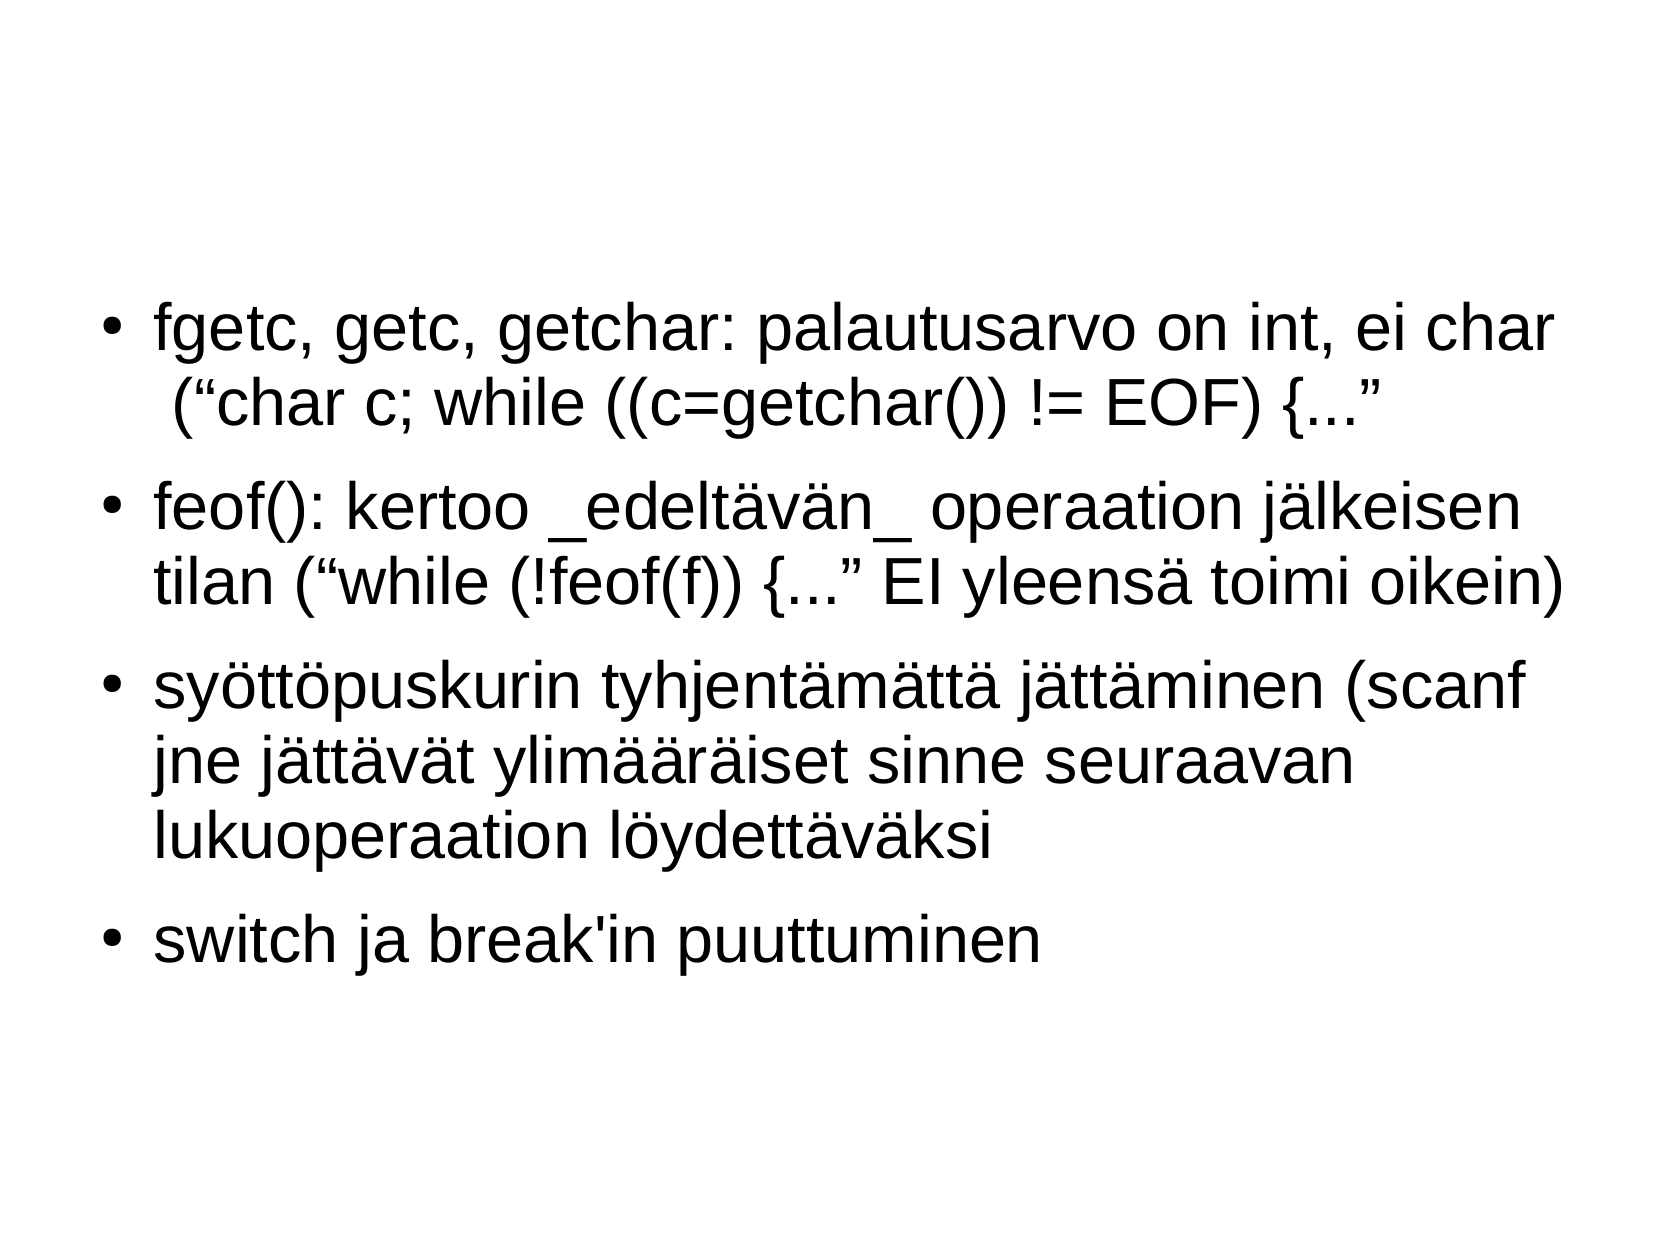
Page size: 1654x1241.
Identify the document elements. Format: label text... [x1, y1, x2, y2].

list fgetc, getc, getchar: palautusarvo on int, ei char (“char c; while ((c=getchar()) != EOF) {...” feof(): kertoo _edeltävän_ operaation jälkeisen tilan (“while (!feof(f)) {...” EI yleensä toimi oikein) syöttöpuskurin tyhjentämättä jättäminen (scanf jne jättävät ylimääräiset sinne seuraavan lukuoperaation löydettäväksi switch ja break'in puuttuminen [82, 290, 1571, 1094]
